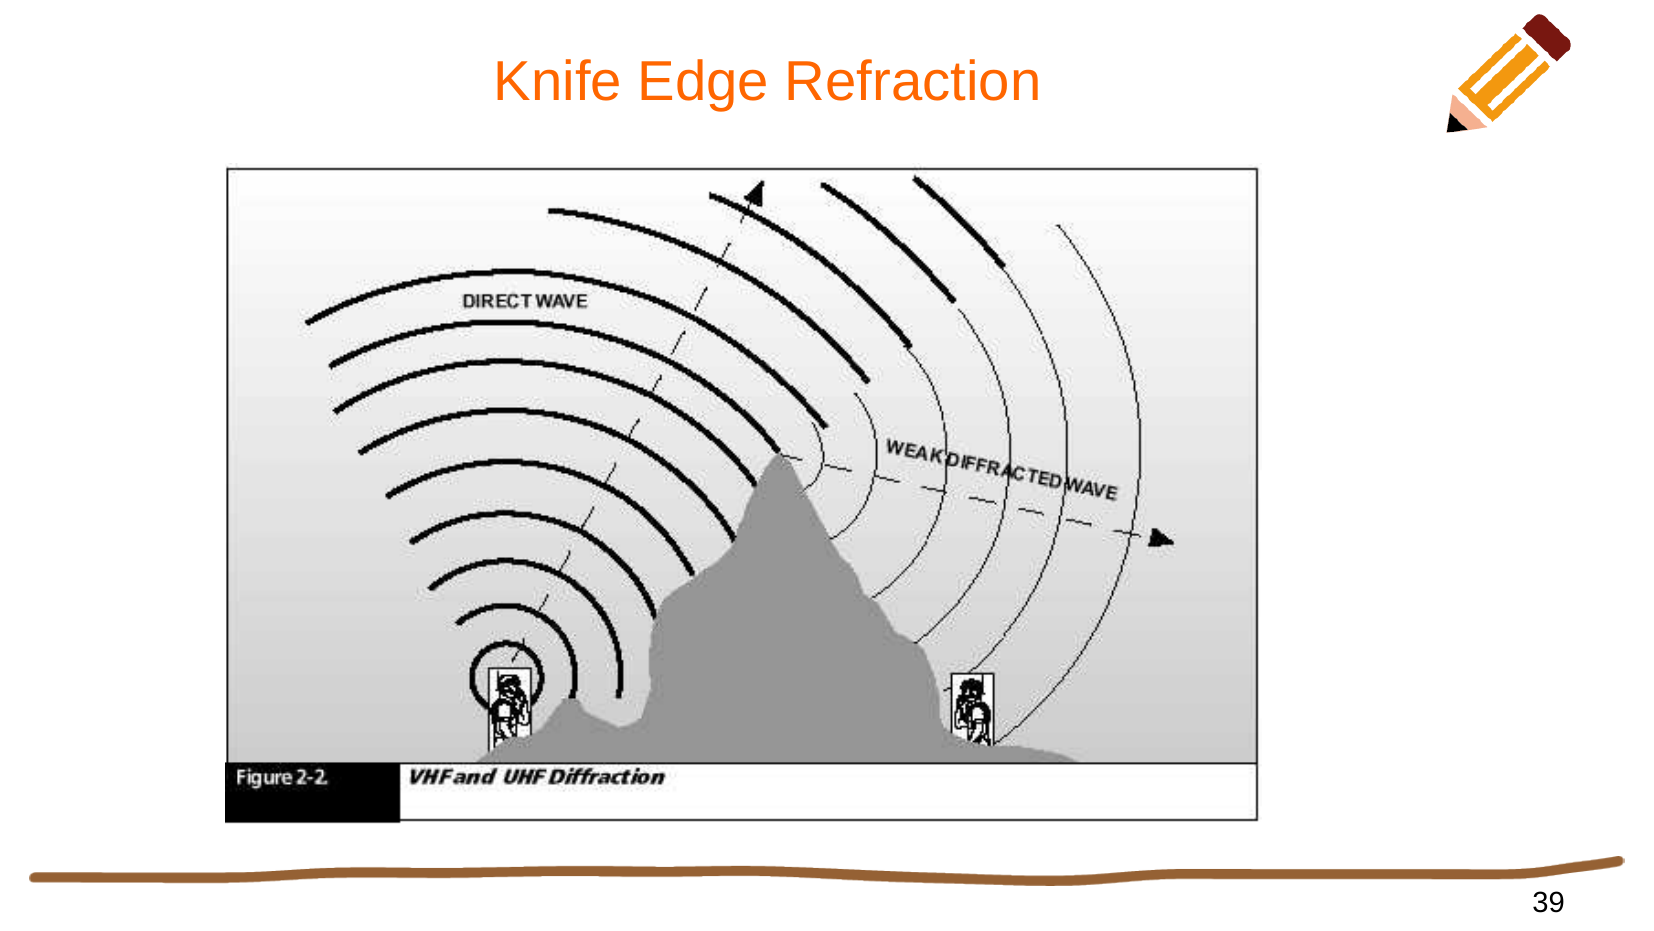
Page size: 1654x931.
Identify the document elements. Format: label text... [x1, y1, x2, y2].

picture [225, 163, 1262, 826]
title Knife Edge Refraction [88, 29, 1447, 133]
picture [1446, 14, 1571, 133]
picture [29, 856, 1625, 886]
